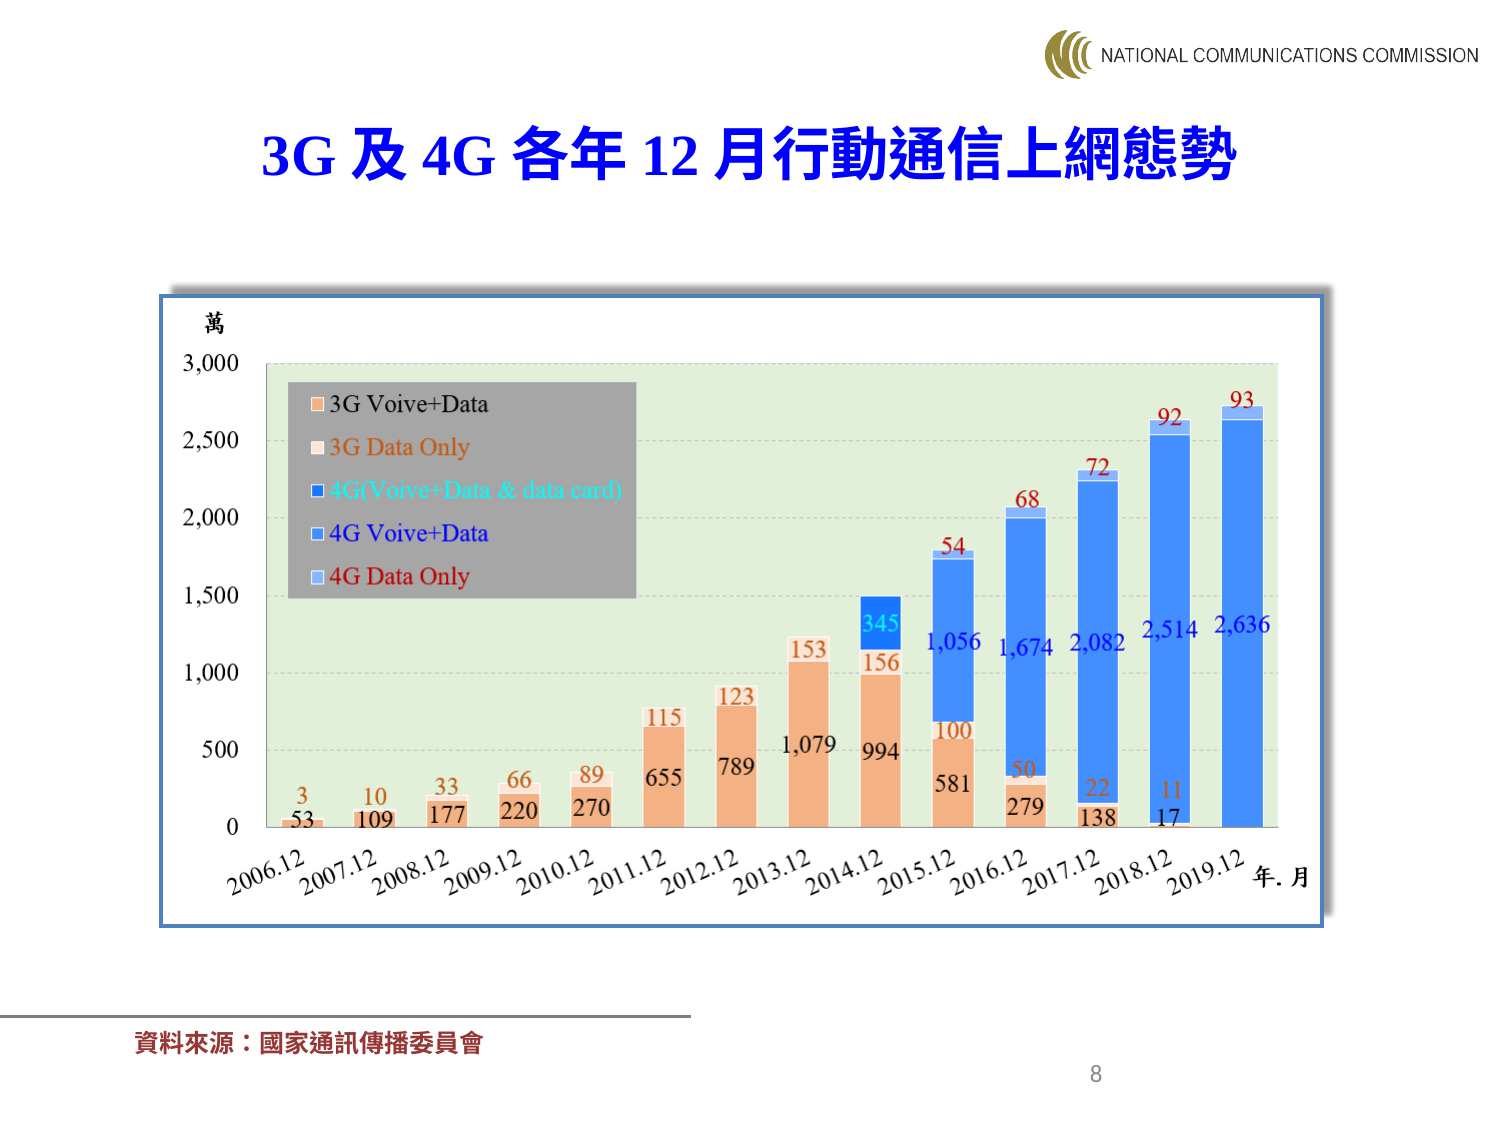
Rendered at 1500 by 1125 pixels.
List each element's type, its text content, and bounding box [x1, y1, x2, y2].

picture [1045, 30, 1479, 79]
text_box 3G及4G各年12月行動通信上網態勢 [0, 90, 1500, 216]
text_box [1074, 1042, 1426, 1103]
picture [159, 277, 1341, 928]
text_box 資料來源：國家通訊傳播委員會 [0, 1020, 703, 1066]
